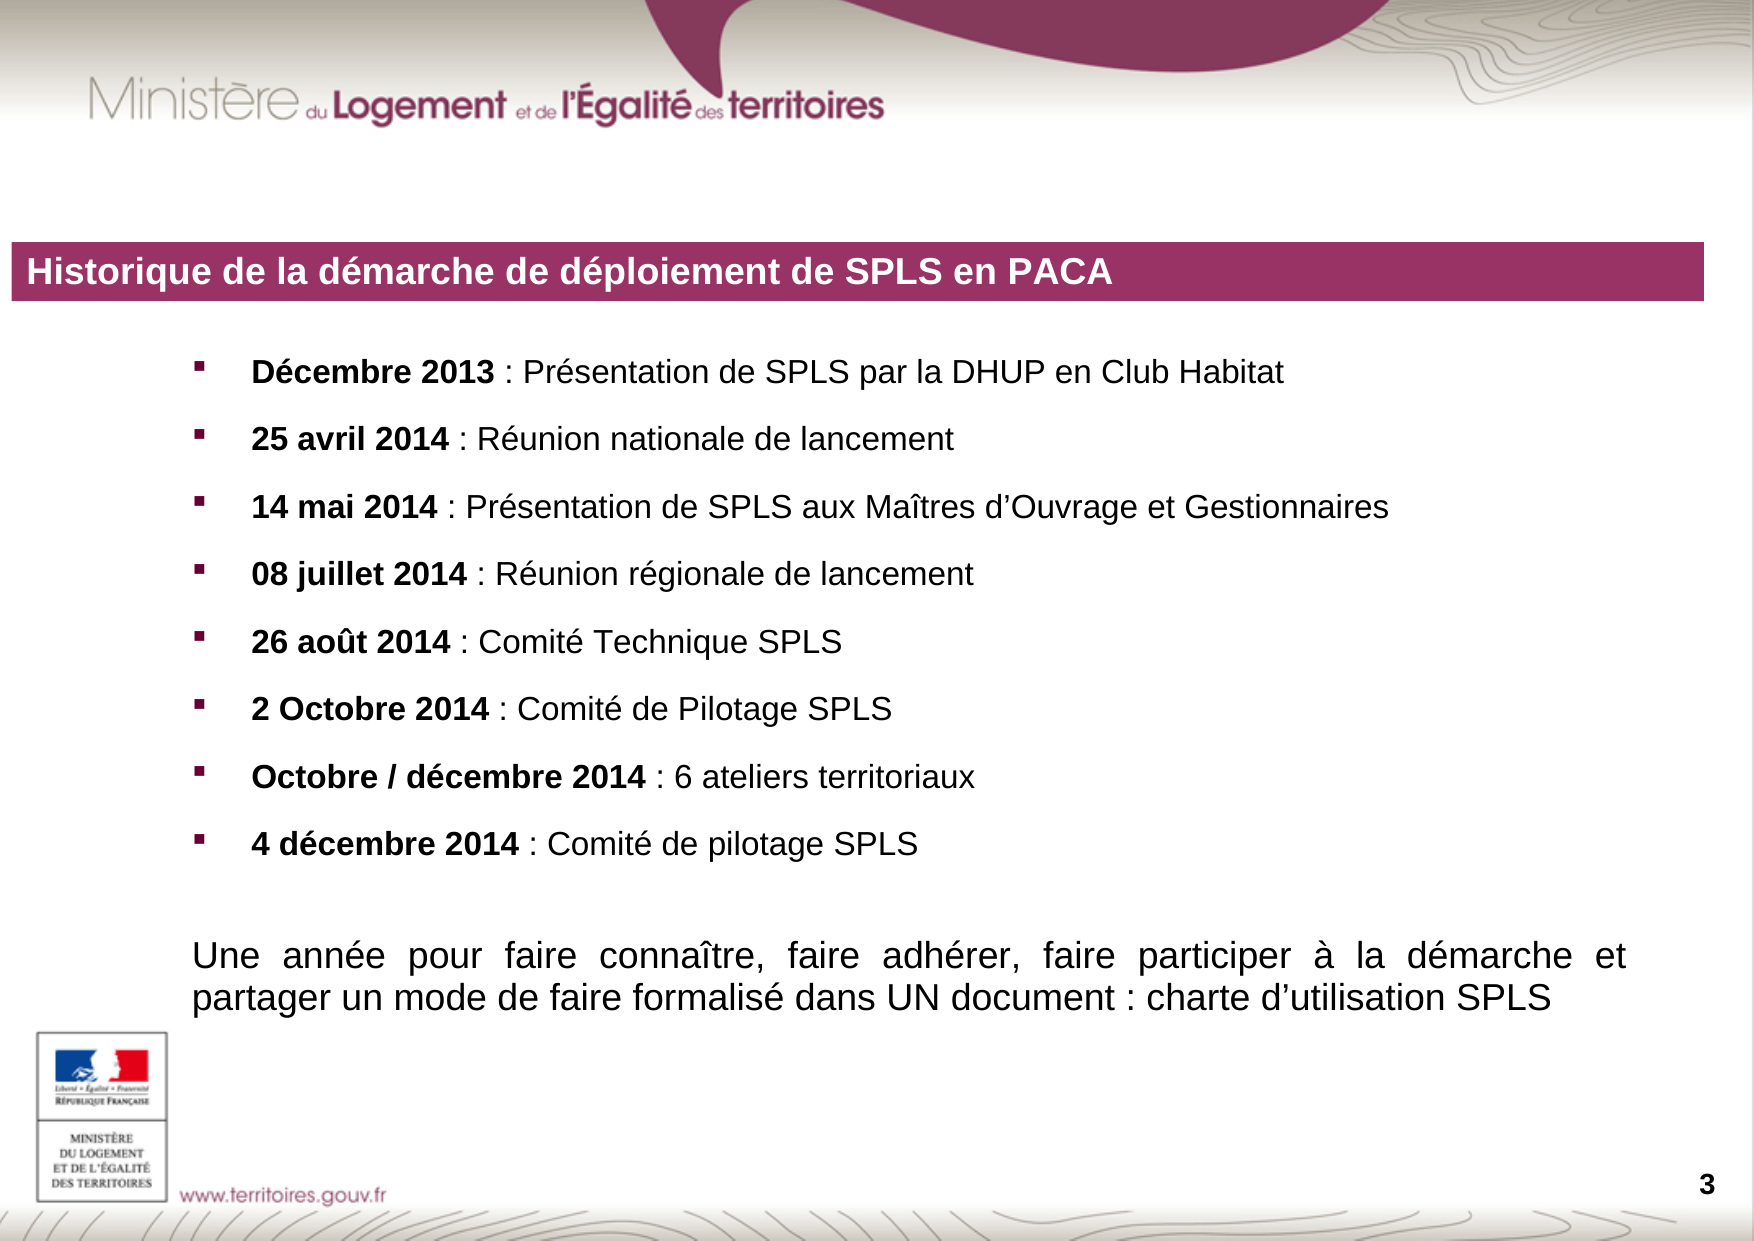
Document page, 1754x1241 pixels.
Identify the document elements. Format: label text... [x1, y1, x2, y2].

text_box Décembre 2013 : Présentation de SPLS par la DHUP en Club Habitat 25 avril 2014 : Réunion nationale de lancement 14 mai 2014 : Présentation de SPLS aux Maîtres d’Ouvrage et Gestionnaires 08 juillet 2014 : Réunion régionale de lancement 26 août 2014 : Comité Technique SPLS 2 Octobre 2014 : Comité de Pilotage SPLS Octobre / décembre 2014 : 6 ateliers territoriaux 4 décembre 2014 : Comité de pilotage SPLS Une année pour faire connaître, faire adhérer, faire participer à la démarche et partager un mode de faire formalisé dans UN document : charte d’utilisation SPLS [177, 346, 1642, 1027]
picture [0, 0, 1754, 1241]
text_box Historique de la démarche de déploiement de SPLS en PACA [11, 242, 1704, 302]
